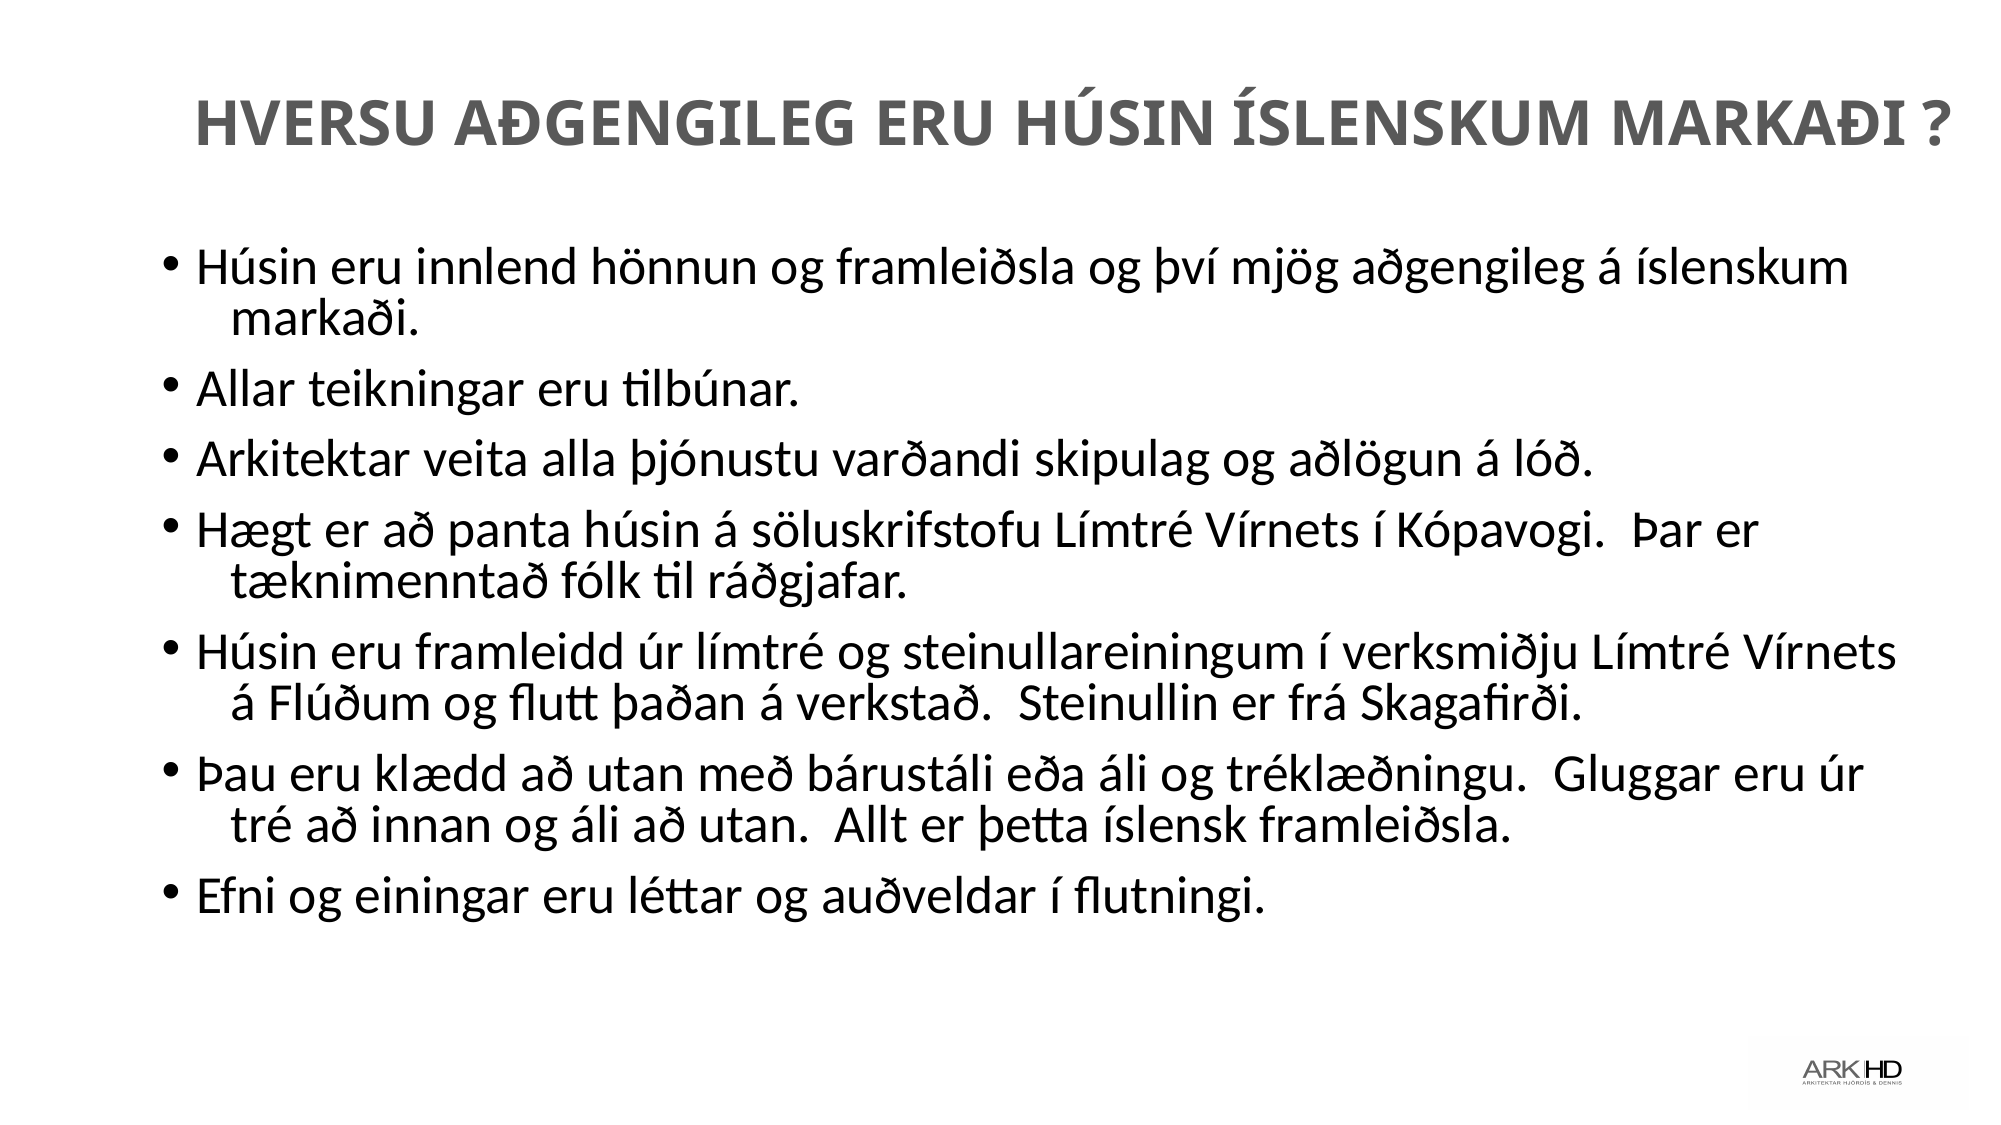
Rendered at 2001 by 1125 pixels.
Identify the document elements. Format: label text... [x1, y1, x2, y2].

list Húsin eru innlend hönnun og framleiðsla og því mjög aðgengileg á íslenskum markaði. Allar teikningar eru tilbúnar. Arkitektar veita alla þjónustu varðandi skipulag og aðlögun á lóð. Hægt er að panta húsin á söluskrifstofu Límtré Vírnets í Kópavogi. Þar er tæknimenntað fólk til ráðgjafar. Húsin eru framleidd úr límtré og steinullareiningum í verksmiðju Límtré Vírnets á Flúðum og flutt þaðan á verkstað. Steinullin er frá Skagafirði. Þau eru klædd að utan með bárustáli eða áli og tréklæðningu. Gluggar eru úr tré að innan og áli að utan. Allt er þetta íslensk framleiðsla. Efni og einingar eru léttar og auðveldar í flutningi. [146, 235, 1951, 1125]
title HVERSU AÐGENGILEG ERU HÚSIN ÍSLENSKUM MARKAÐI ? [178, 84, 2000, 271]
picture [1748, 1036, 1969, 1110]
